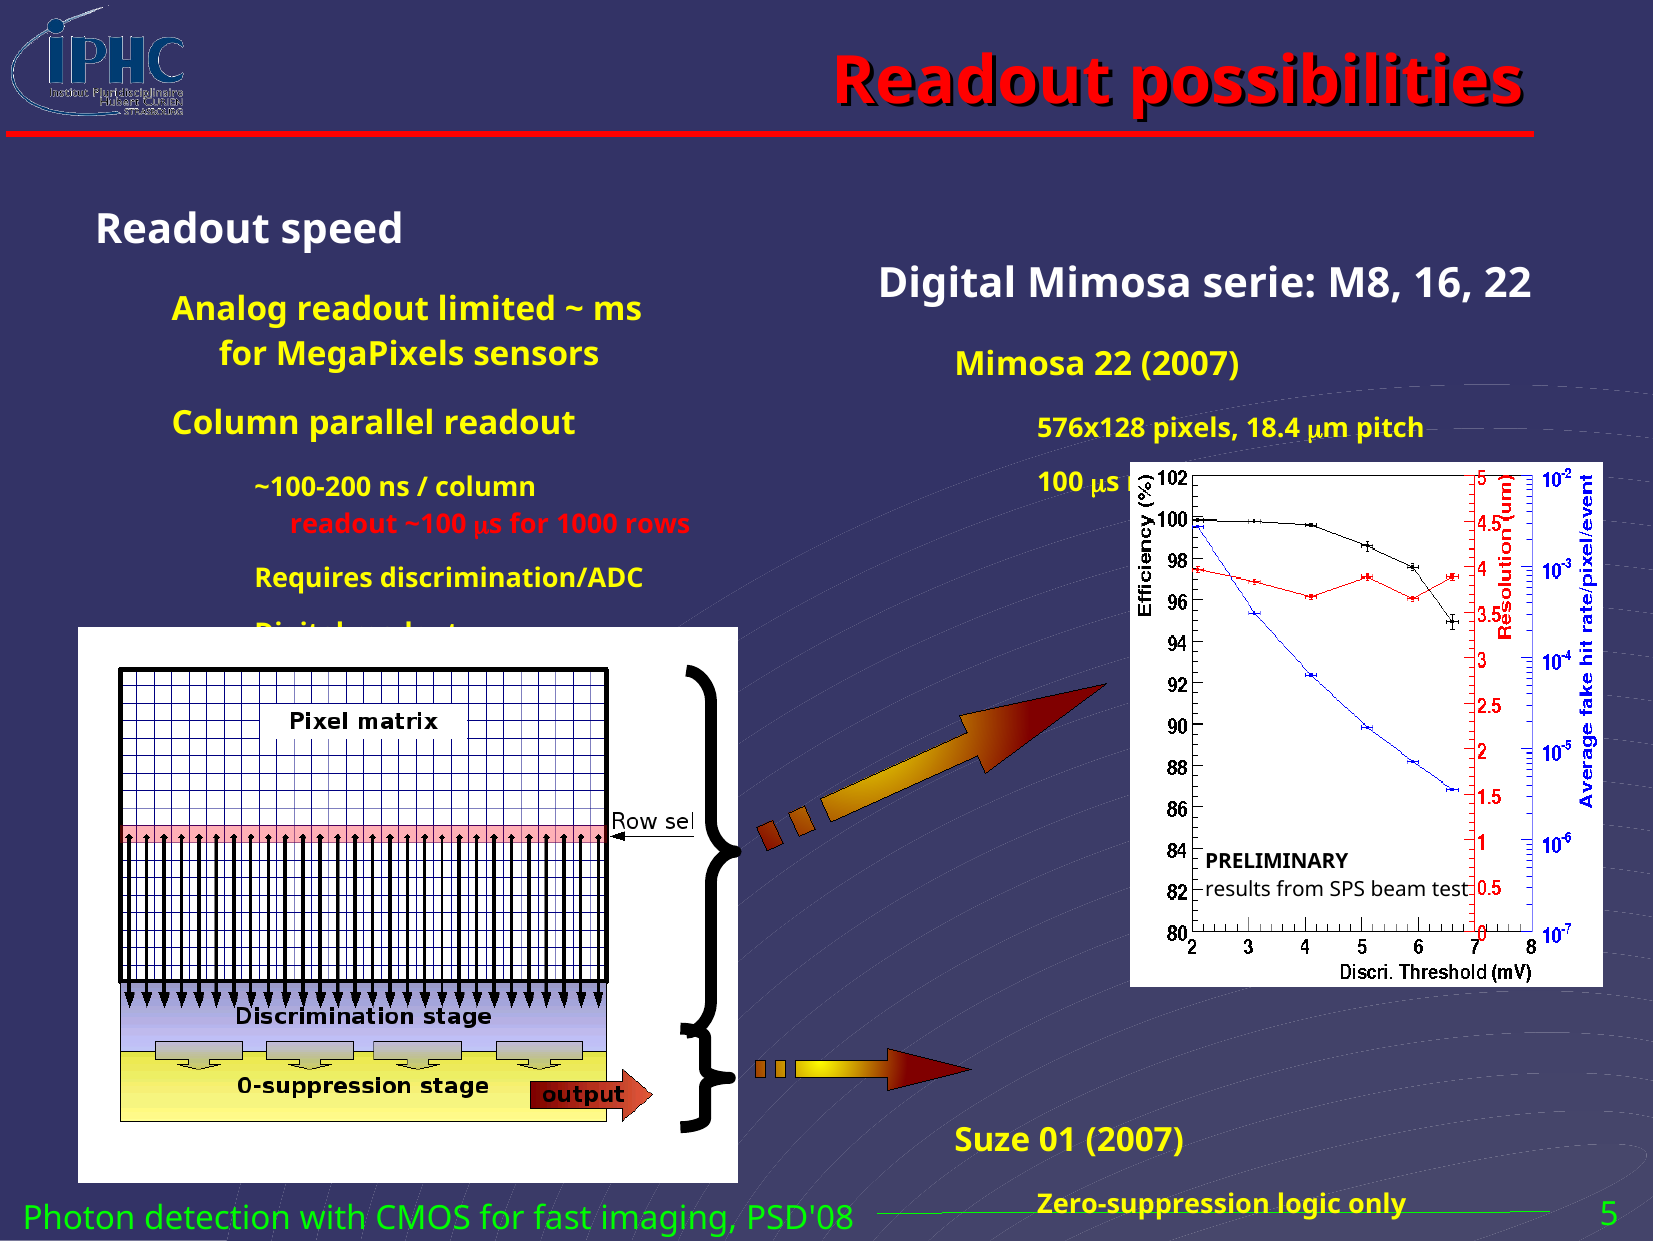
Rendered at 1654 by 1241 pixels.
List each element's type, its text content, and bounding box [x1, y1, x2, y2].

text_box PRELIMINARY results from SPS beam test [1202, 846, 1478, 902]
text_box [775, 1060, 786, 1078]
picture [10, 5, 184, 116]
text_box [756, 820, 784, 851]
text_box [755, 1060, 766, 1078]
text_box [820, 683, 1107, 822]
text_box [795, 1048, 972, 1091]
list Digital Mimosa serie: M8, 16, 22 Mimosa 22 (2007) 576x128 pixels, 18.4 mm pitch 100 ms readout time Suze 01 (2007) Zero-suppression logic only 64 columns treatment in 160 ns Validated with test patterns [859, 224, 1624, 1205]
picture [78, 627, 738, 1183]
picture [1130, 462, 1603, 987]
text_box [788, 805, 816, 837]
title Readout possibilities [168, 31, 1525, 123]
list Readout speed Analog readout limited ~ ms for MegaPixels sensors Column parallel readout ~100-200 ns / column readout ~100 ms for 1000 rows Requires discrimination/ADC Digital readout [77, 169, 781, 602]
